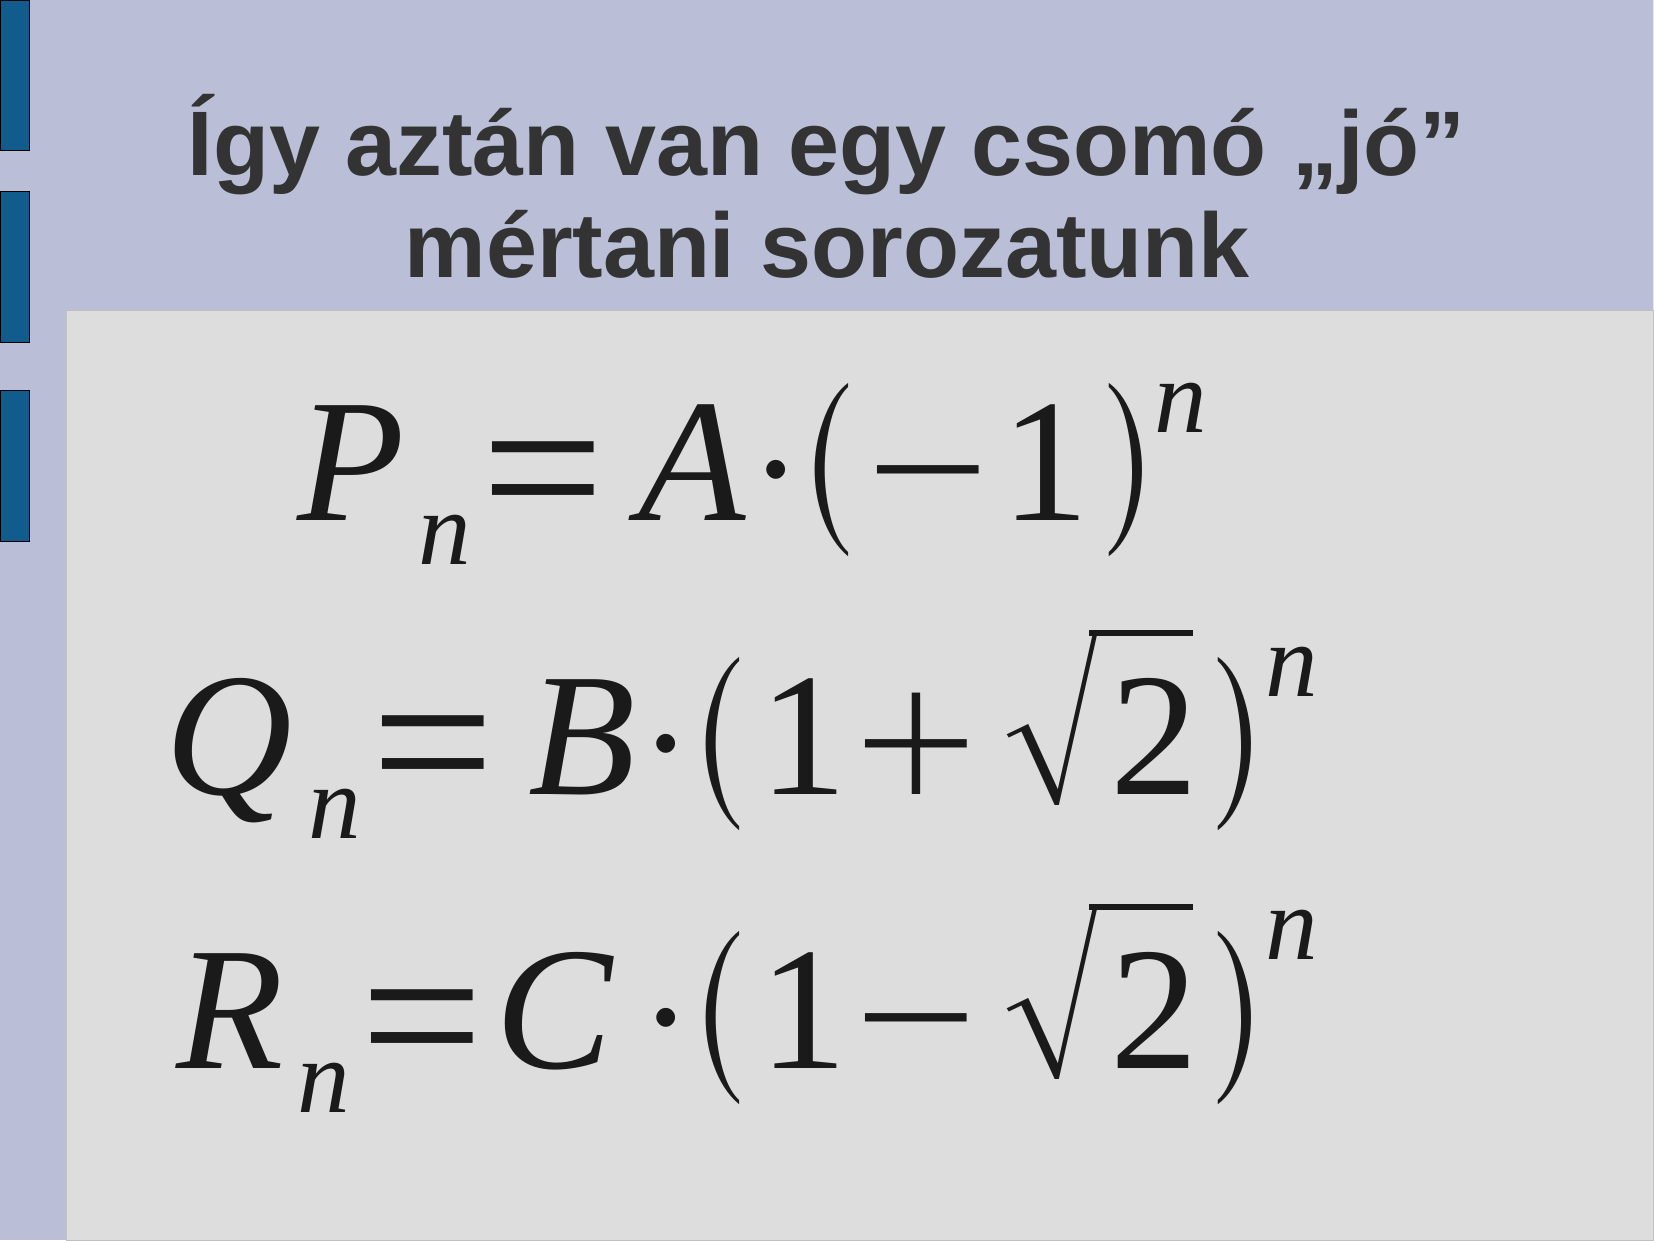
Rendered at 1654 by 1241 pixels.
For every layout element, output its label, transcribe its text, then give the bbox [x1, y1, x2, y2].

chart [121, 344, 1362, 1133]
title Így aztán van egy csomó „jó” mértani sorozatunk [121, 91, 1534, 299]
